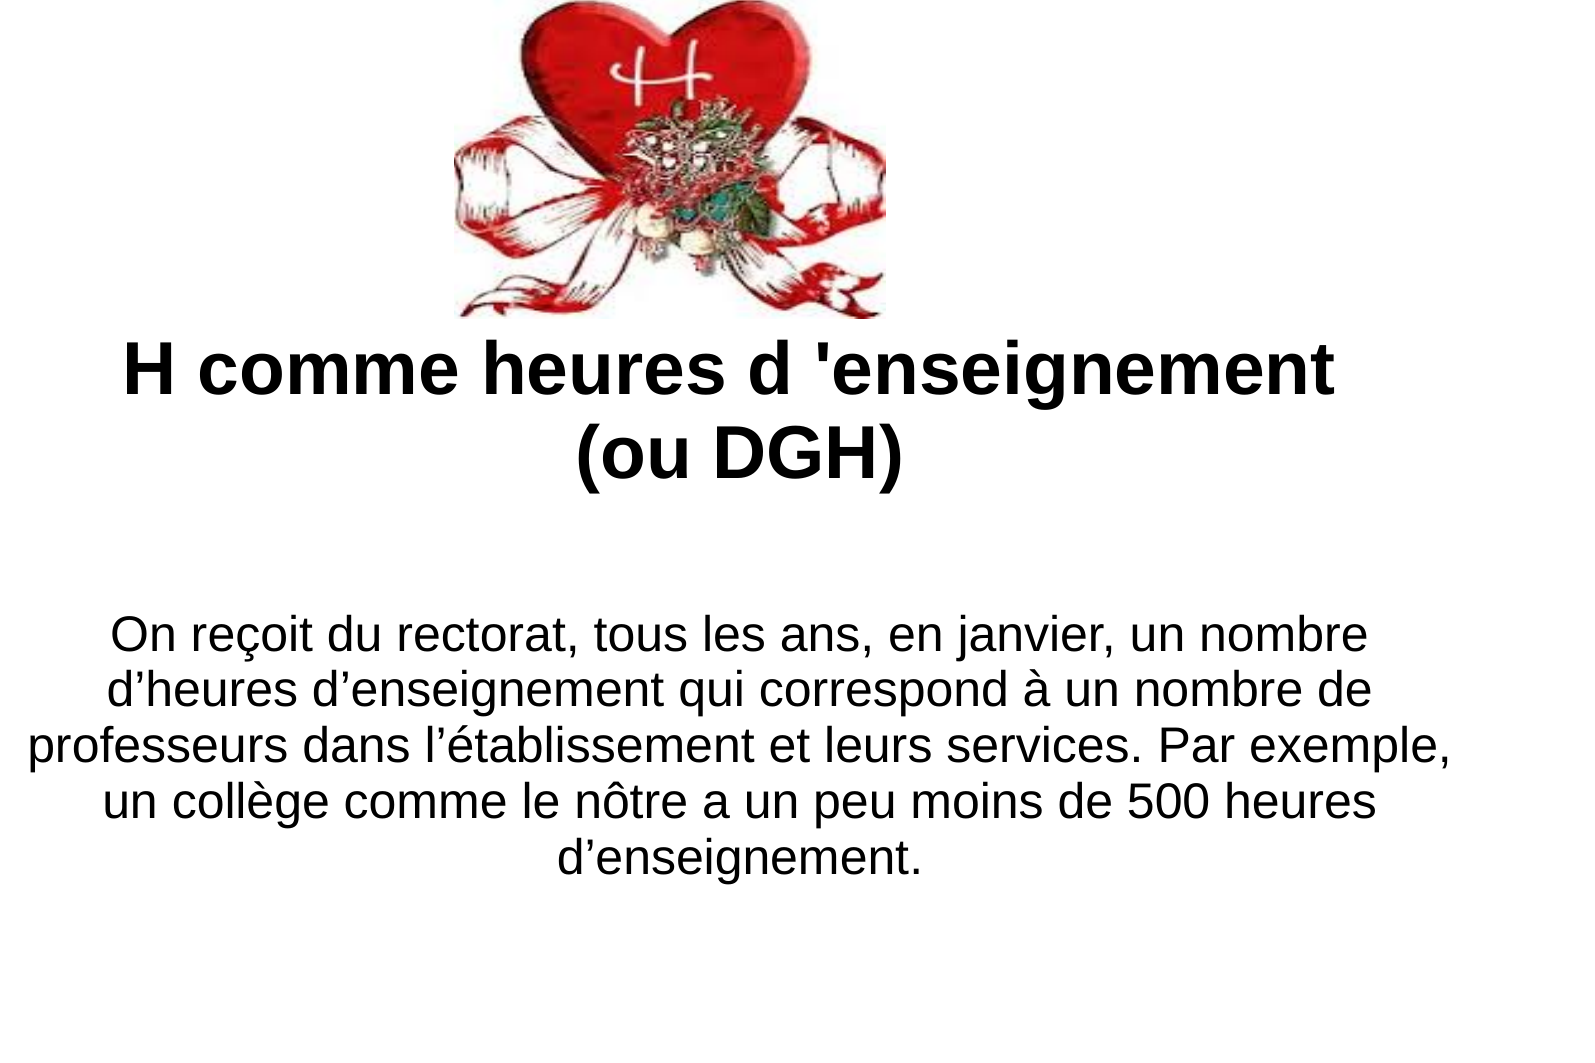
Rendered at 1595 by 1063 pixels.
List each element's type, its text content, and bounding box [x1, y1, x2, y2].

text_box H comme heures d 'enseignement (ou DGH) On reçoit du rectorat, tous les ans, en janvier, un nombre d’heures d’enseignement qui correspond à un nombre de professeurs dans l’établissement et leurs services. Par exemple, un collège comme le nôtre a un peu moins de 500 heures d’enseignement. [12, 319, 1501, 878]
picture [454, 0, 886, 320]
